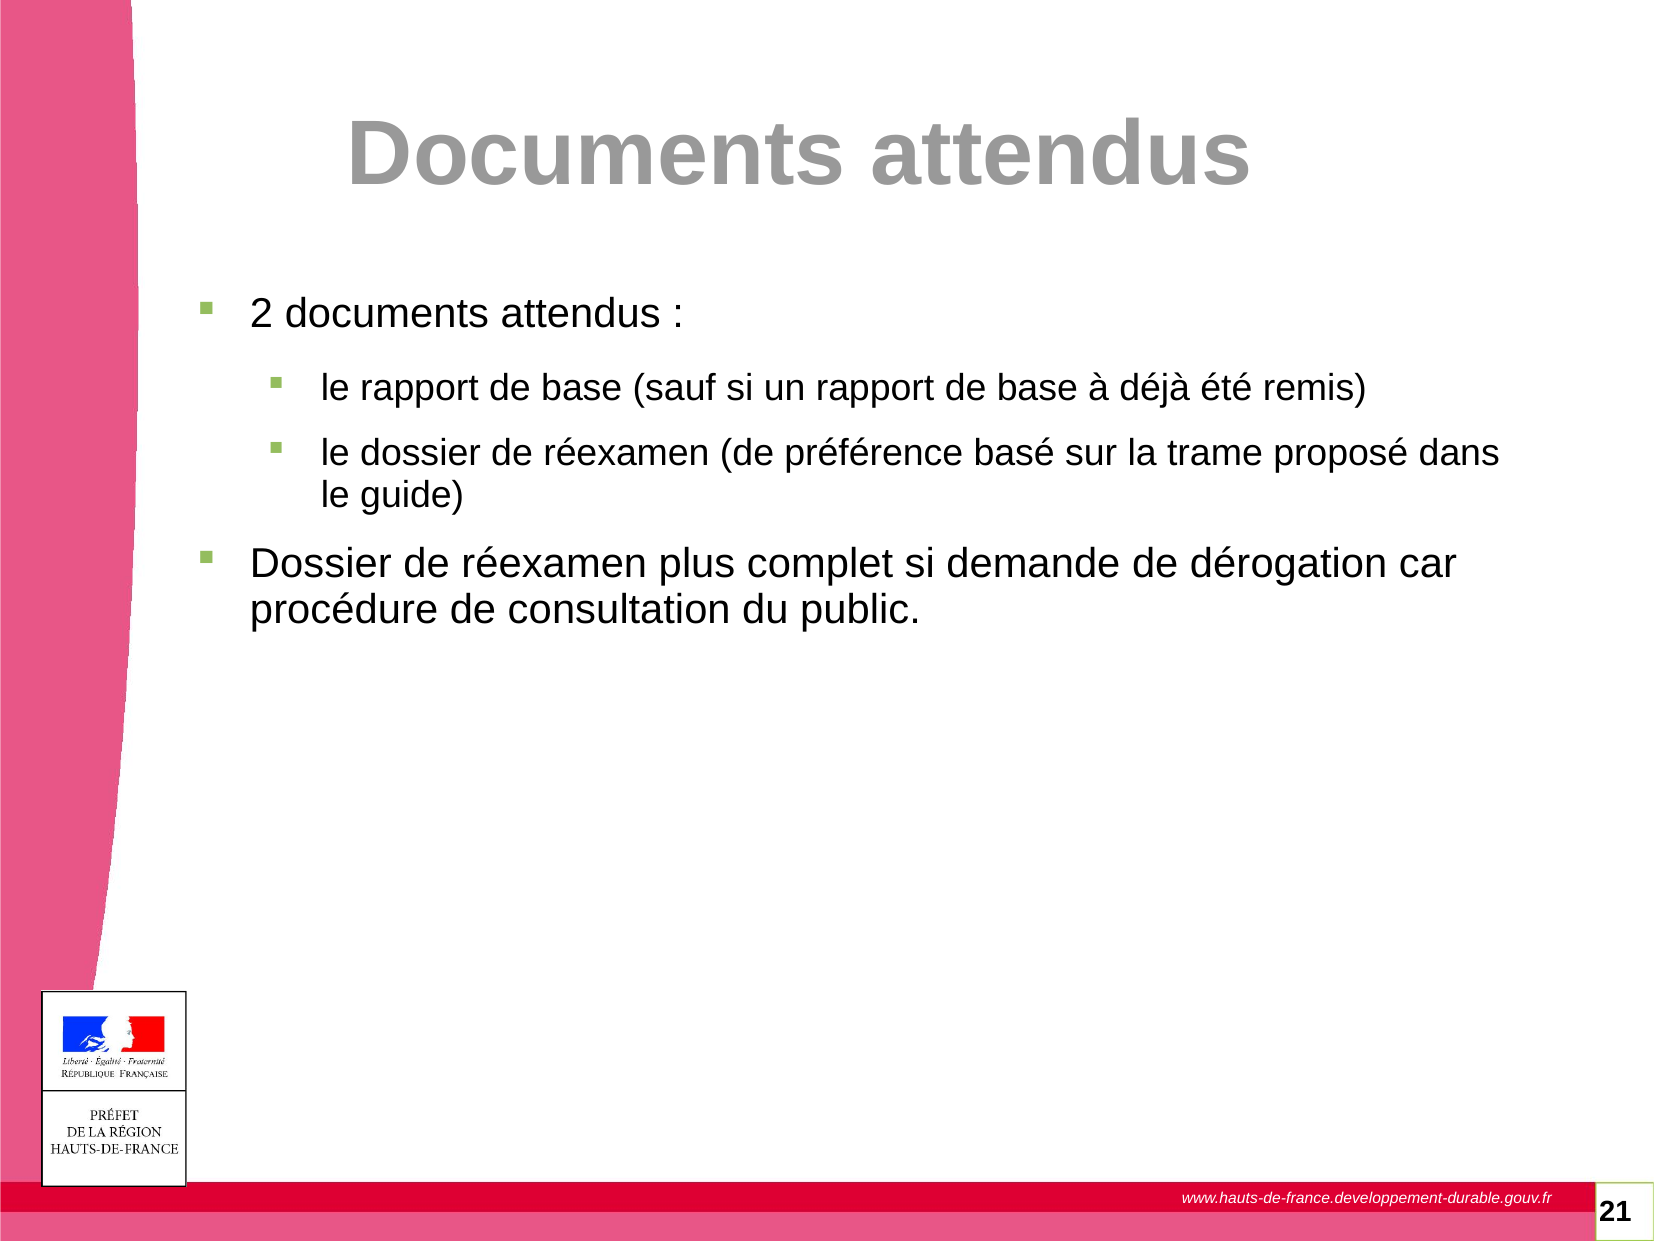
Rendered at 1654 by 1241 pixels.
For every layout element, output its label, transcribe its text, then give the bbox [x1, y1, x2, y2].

list 2 documents attendus : le rapport de base (sauf si un rapport de base à déjà été remis) le dossier de réexamen (de préférence basé sur la trame proposé dans le guide) Dossier de réexamen plus complet si demande de dérogation car procédure de consultation du public. [179, 290, 1509, 1010]
picture [0, 0, 1654, 1241]
title Documents attendus [82, 49, 1571, 257]
